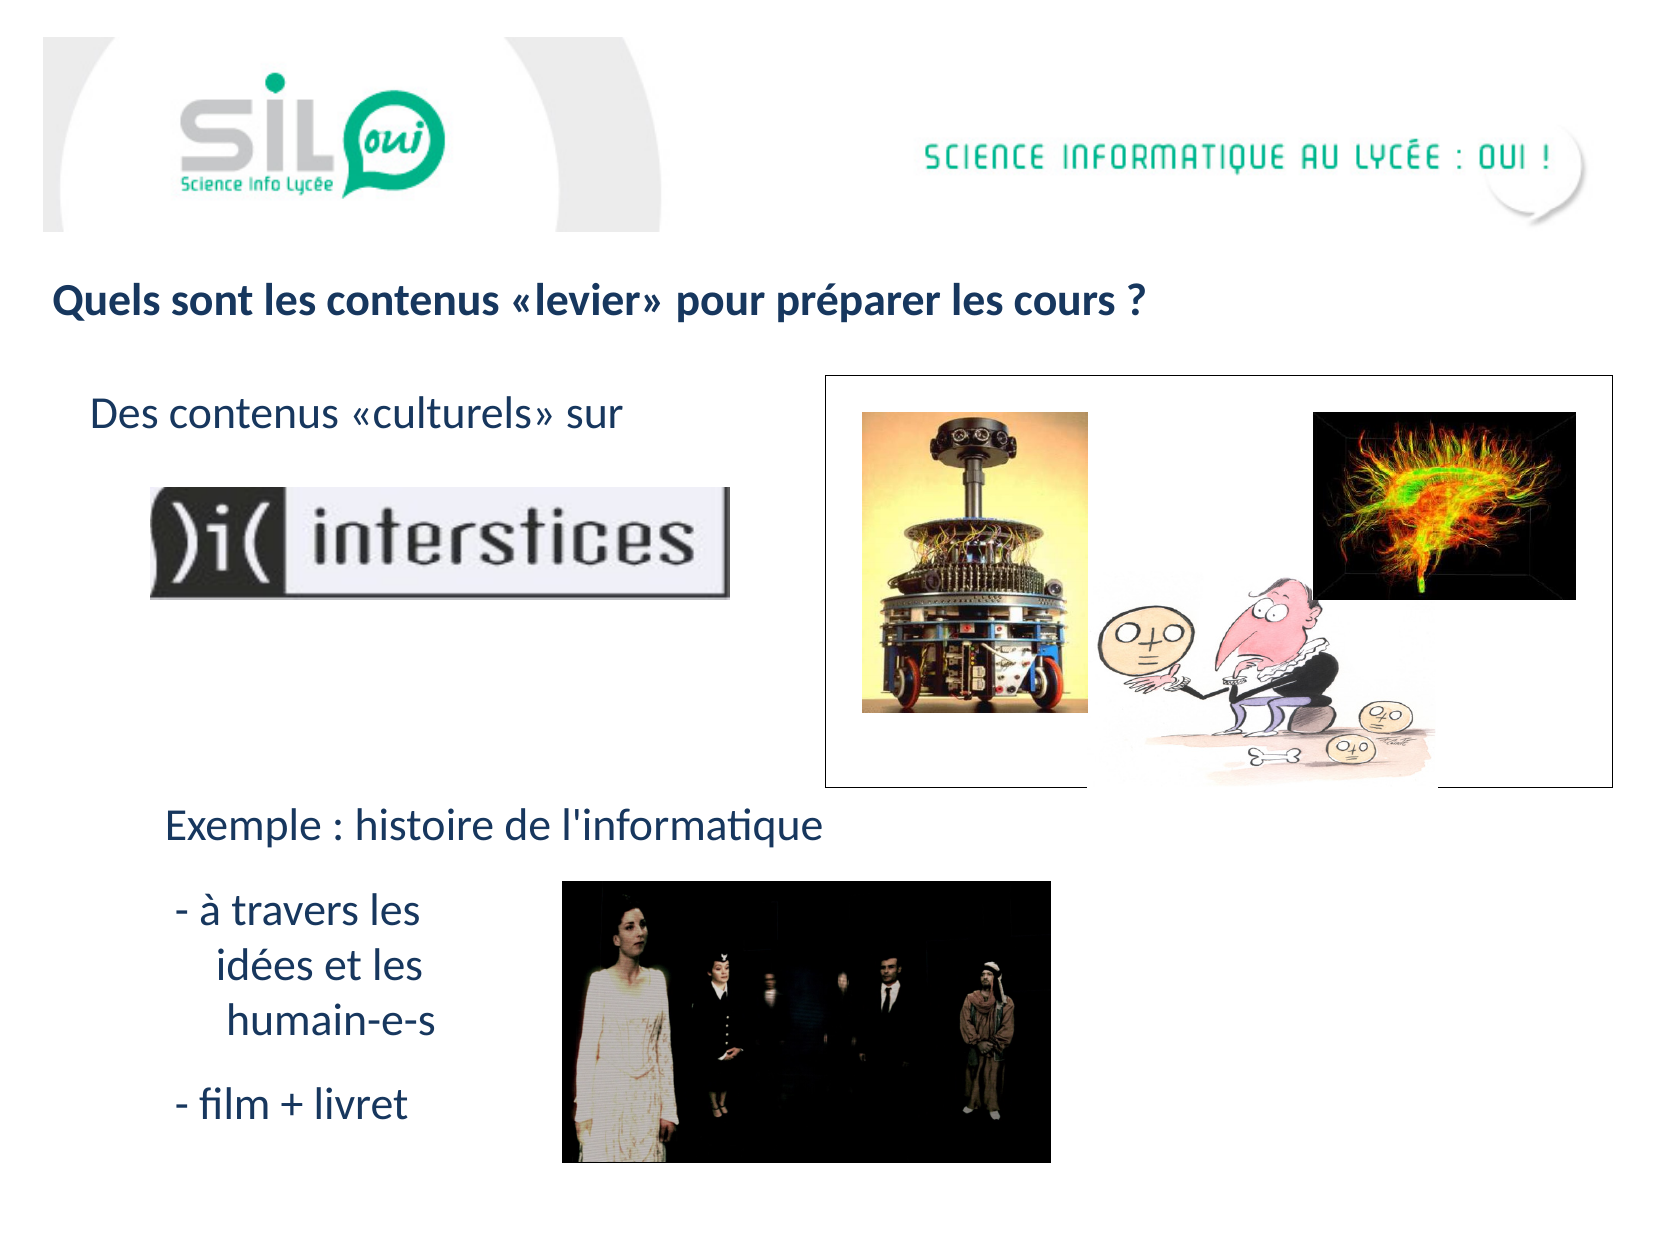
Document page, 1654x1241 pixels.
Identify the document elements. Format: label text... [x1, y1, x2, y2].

list Quels sont les contenus «levier» pour préparer les cours ? [37, 262, 1613, 338]
picture [43, 37, 1613, 232]
picture [862, 412, 1576, 788]
list Exemple : histoire de l'informatique - à travers les idées et les humain-e-s - film + livret [150, 787, 1051, 1201]
text_box [825, 375, 1613, 788]
picture [150, 487, 730, 601]
list Des contenus «culturels» sur [75, 375, 825, 451]
picture [562, 881, 1051, 1163]
